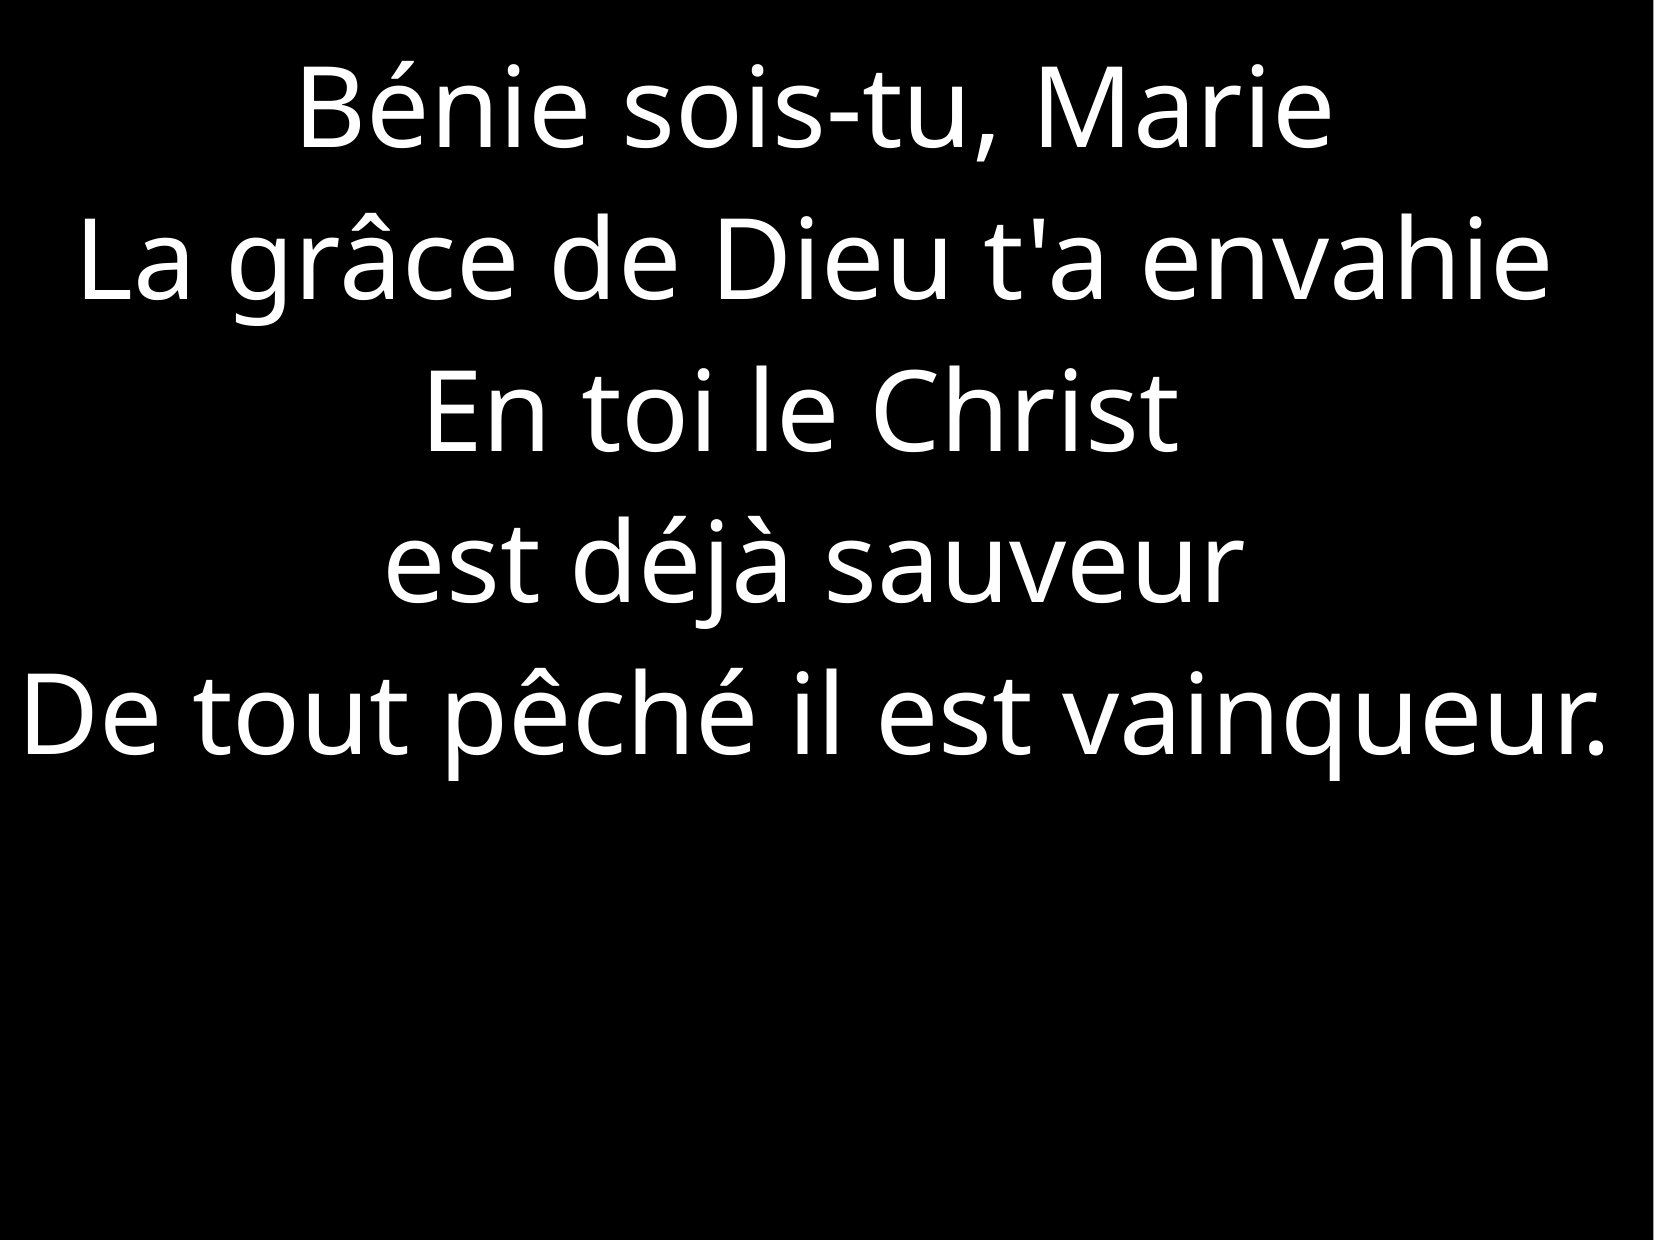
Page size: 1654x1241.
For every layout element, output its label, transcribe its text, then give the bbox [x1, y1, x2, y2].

list Bénie sois-tu, Marie La grâce de Dieu t'a envahie En toi le Christ est déjà sauveur De tout pêché il est vainqueur. [0, 27, 1642, 847]
